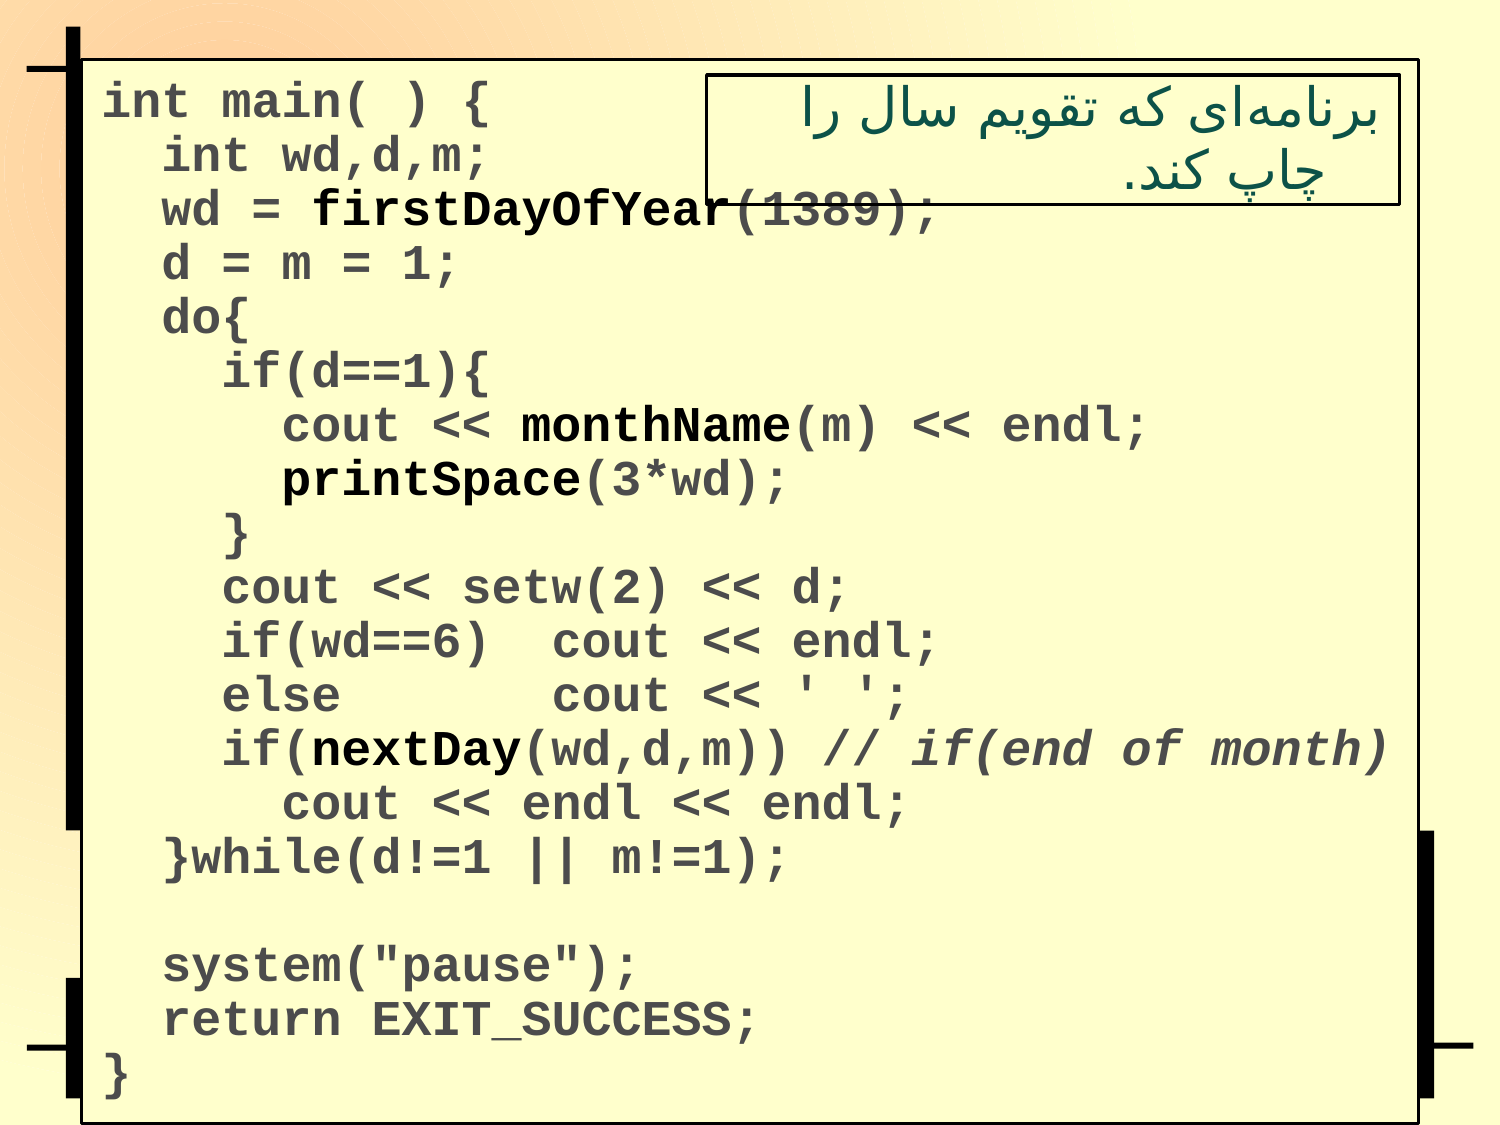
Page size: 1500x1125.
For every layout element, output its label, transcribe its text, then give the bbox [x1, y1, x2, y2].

list int main( ) { int wd,d,m; wd = firstDayOfYear(1389); d = m = 1; do{ if(d==1){ cout << monthName(m) << endl; printSpace(3*wd); } cout << setw(2) << d; if(wd==6) cout << endl; else cout << ' '; if(nextDay(wd,d,m)) // if(end of month) cout << endl << endl; }while(d!=1 || m!=1); system("pause"); return EXIT_SUCCESS; } [81, 59, 1419, 1124]
list برنامه‌ای که تقویم سال را چاپ کند. [706, 75, 1400, 163]
